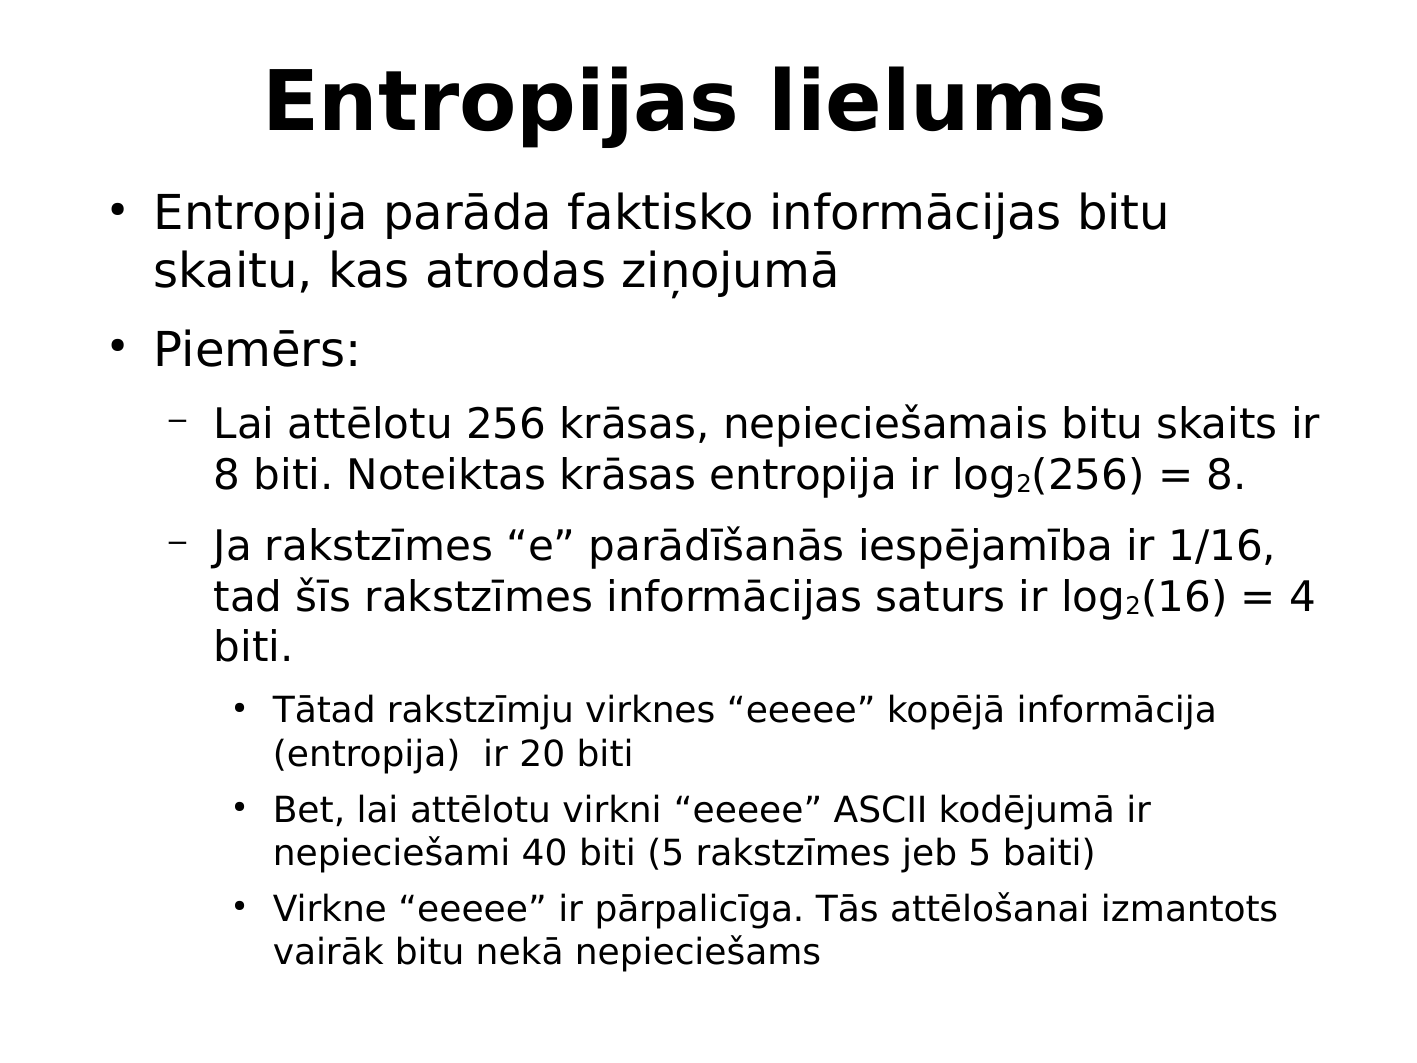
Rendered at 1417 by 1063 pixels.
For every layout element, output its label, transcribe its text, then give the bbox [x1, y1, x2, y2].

list Entropija parāda faktisko informācijas bitu skaitu, kas atrodas ziņojumā Piemērs: Lai attēlotu 256 krāsas, nepieciešamais bitu skaits ir 8 biti. Noteiktas krāsas entropija ir log2(256) = 8. Ja rakstzīmes “e” parādīšanās iespējamība ir 1/16, tad šīs rakstzīmes informācijas saturs ir log2(16) = 4 biti. Tātad rakstzīmju virknes “eeeee” kopējā informācija (entropija) ir 20 biti Bet, lai attēlotu virkni “eeeee” ASCII kodējumā ir nepieciešami 40 biti (5 rakstzīmes jeb 5 baiti) Virkne “eeeee” ir pārpalicīga. Tās attēlošanai izmantots vairāk bitu nekā nepieciešams [79, 174, 1342, 994]
title Entropijas lielums [82, 35, 1287, 160]
